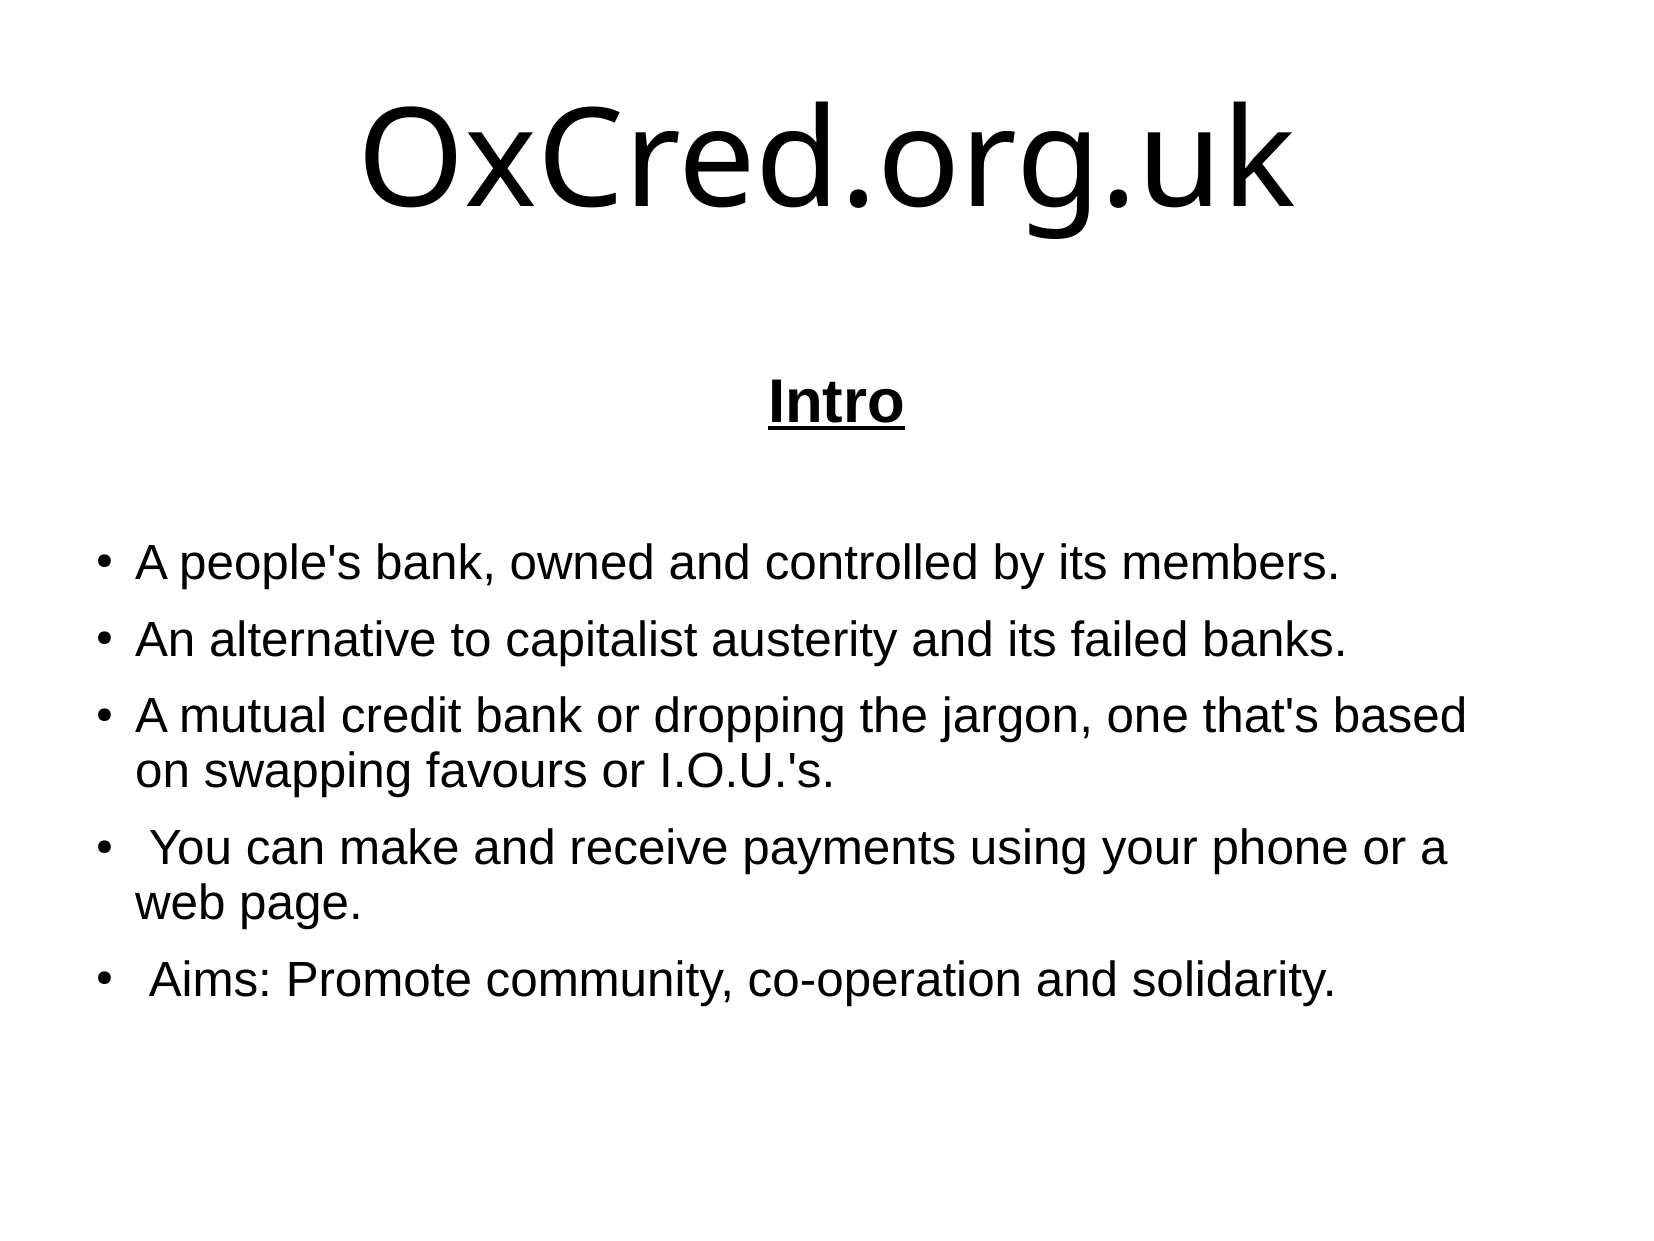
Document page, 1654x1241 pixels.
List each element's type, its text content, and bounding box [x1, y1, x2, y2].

title OxCred.org.uk [82, 49, 1571, 257]
list Intro A people's bank, owned and controlled by its members. An alternative to capitalist austerity and its failed banks. A mutual credit bank or dropping the jargon, one that's based on swapping favours or I.O.U.'s. You can make and receive payments using your phone or a web page. Aims: Promote community, co-operation and solidarity. [82, 290, 1538, 1010]
